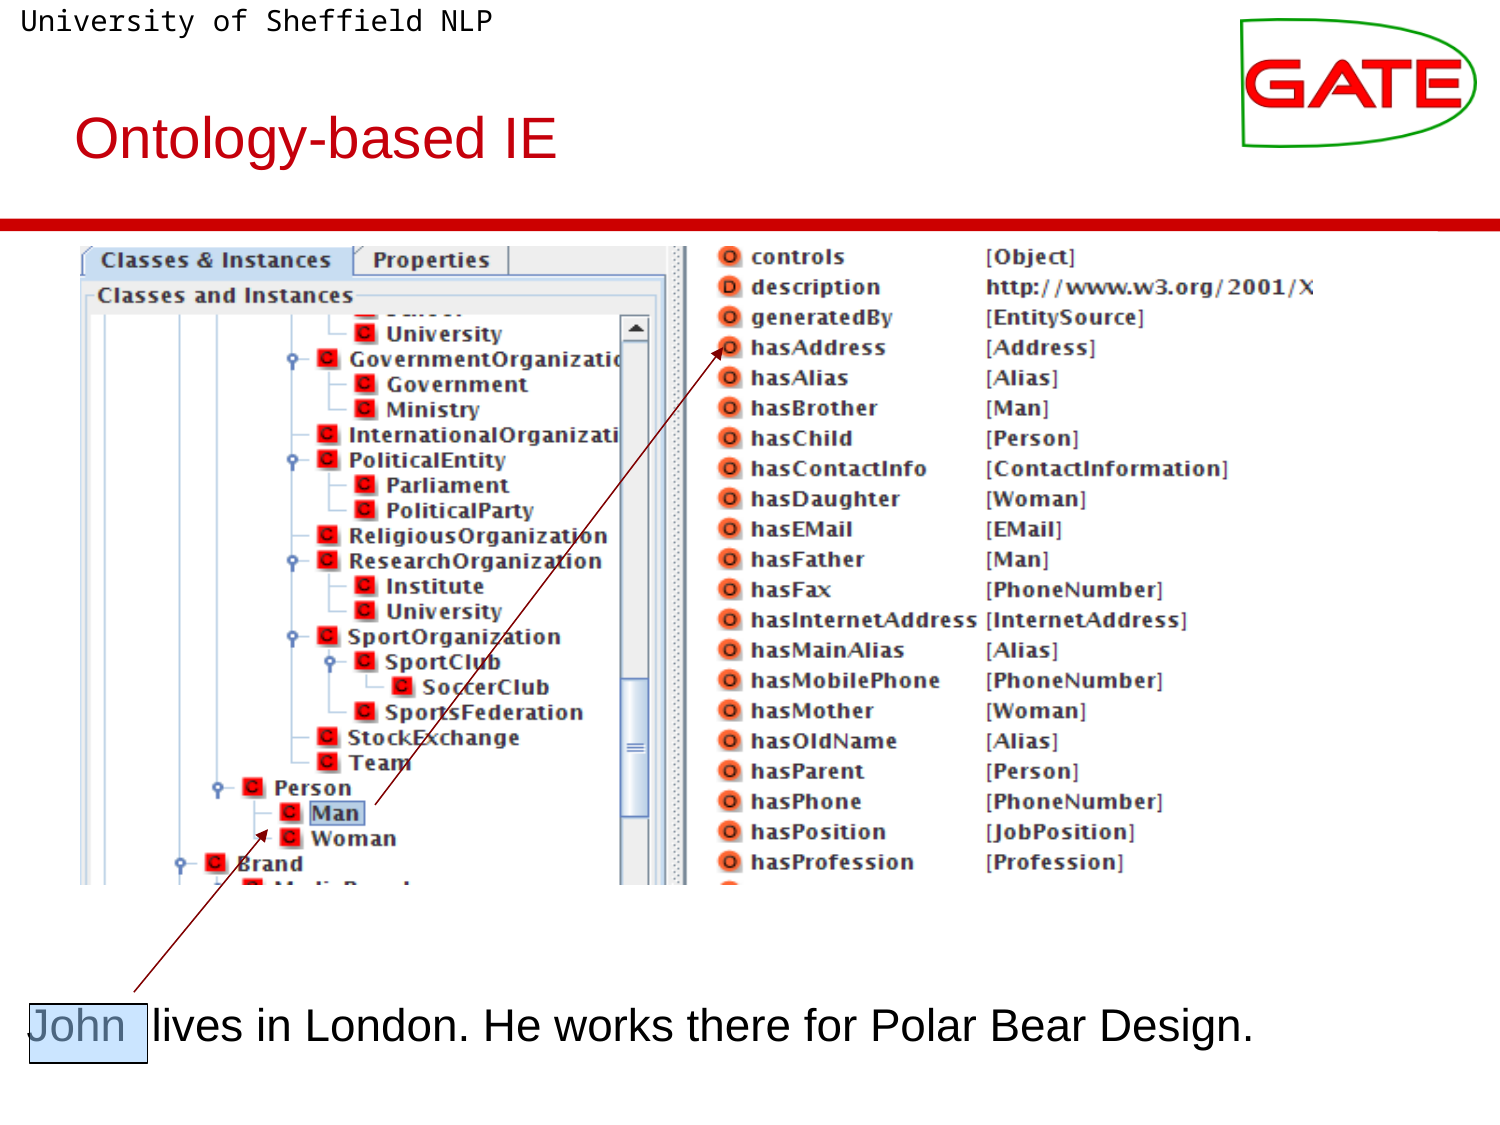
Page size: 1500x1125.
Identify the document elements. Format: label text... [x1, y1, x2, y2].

title Ontology-based IE [74, 44, 1425, 233]
picture [80, 246, 1313, 885]
text_box John lives in London. He works there for Polar Bear Design. [26, 990, 1488, 1072]
text_box [29, 1003, 148, 1063]
picture [1240, 18, 1477, 148]
